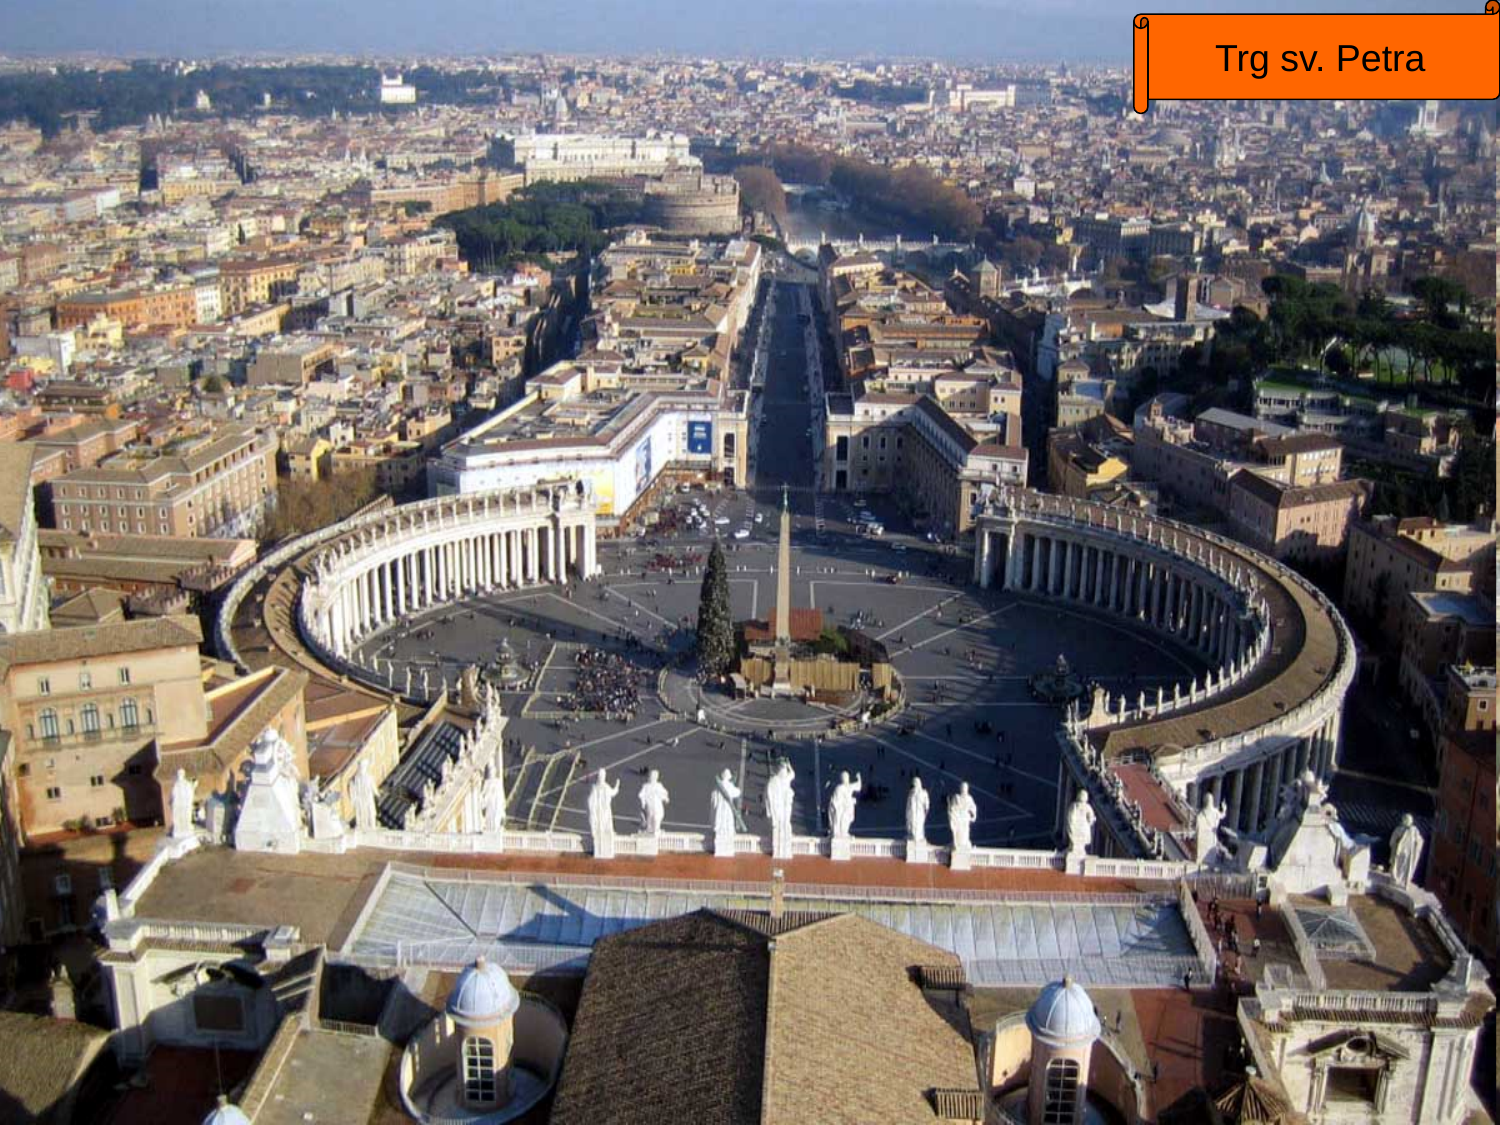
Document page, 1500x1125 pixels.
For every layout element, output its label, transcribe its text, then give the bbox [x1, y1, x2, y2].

picture [0, 0, 1500, 1125]
text_box Trg sv. Petra [1133, 9, 1500, 114]
